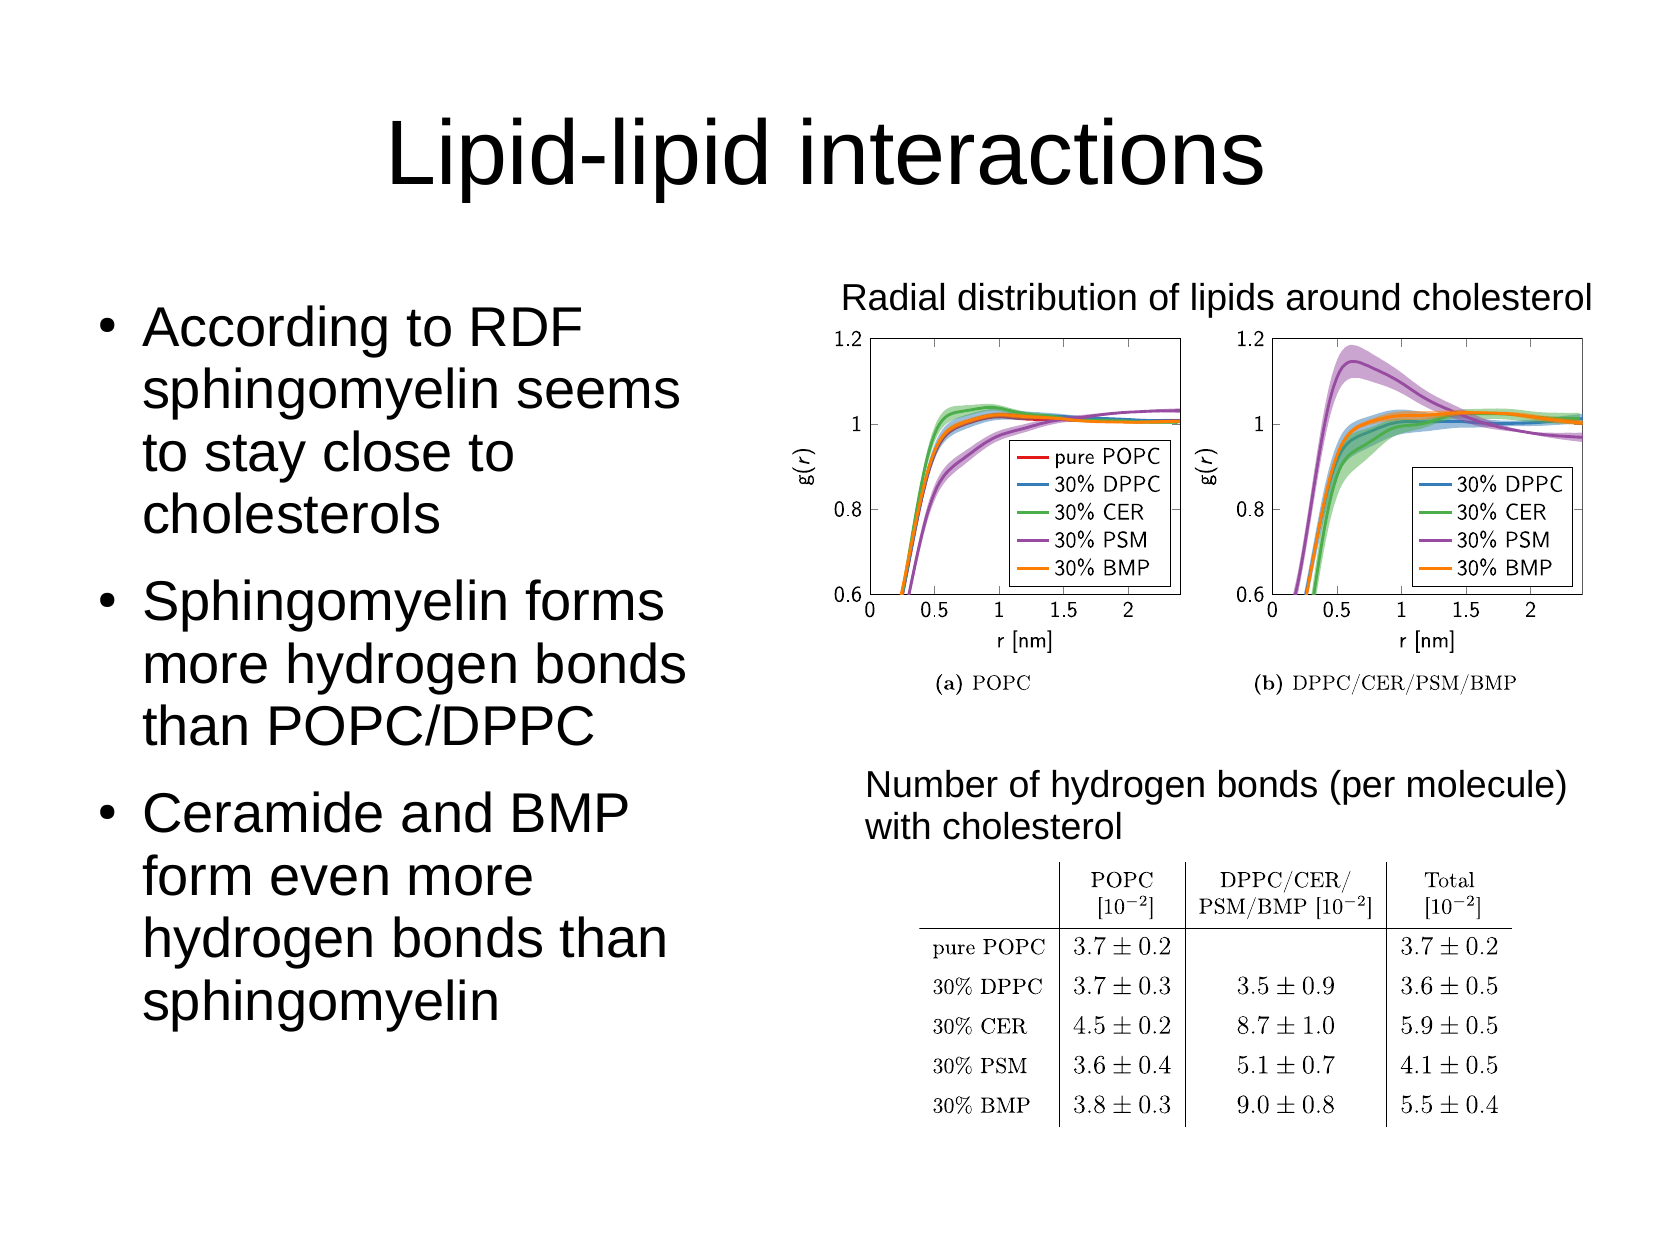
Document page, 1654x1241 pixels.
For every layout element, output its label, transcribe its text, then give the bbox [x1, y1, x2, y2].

title Lipid-lipid interactions [82, 49, 1571, 257]
text_box Radial distribution of lipids around cholesterol [826, 269, 1608, 327]
picture [919, 863, 1512, 1128]
picture [792, 330, 1583, 695]
text_box Number of hydrogen bonds (per molecule) with cholesterol [850, 755, 1607, 863]
list According to RDF sphingomyelin seems to stay close to cholesterols Sphingomyelin forms more hydrogen bonds than POPC/DPPC Ceramide and BMP form even more hydrogen bonds than sphingomyelin [82, 295, 745, 1040]
